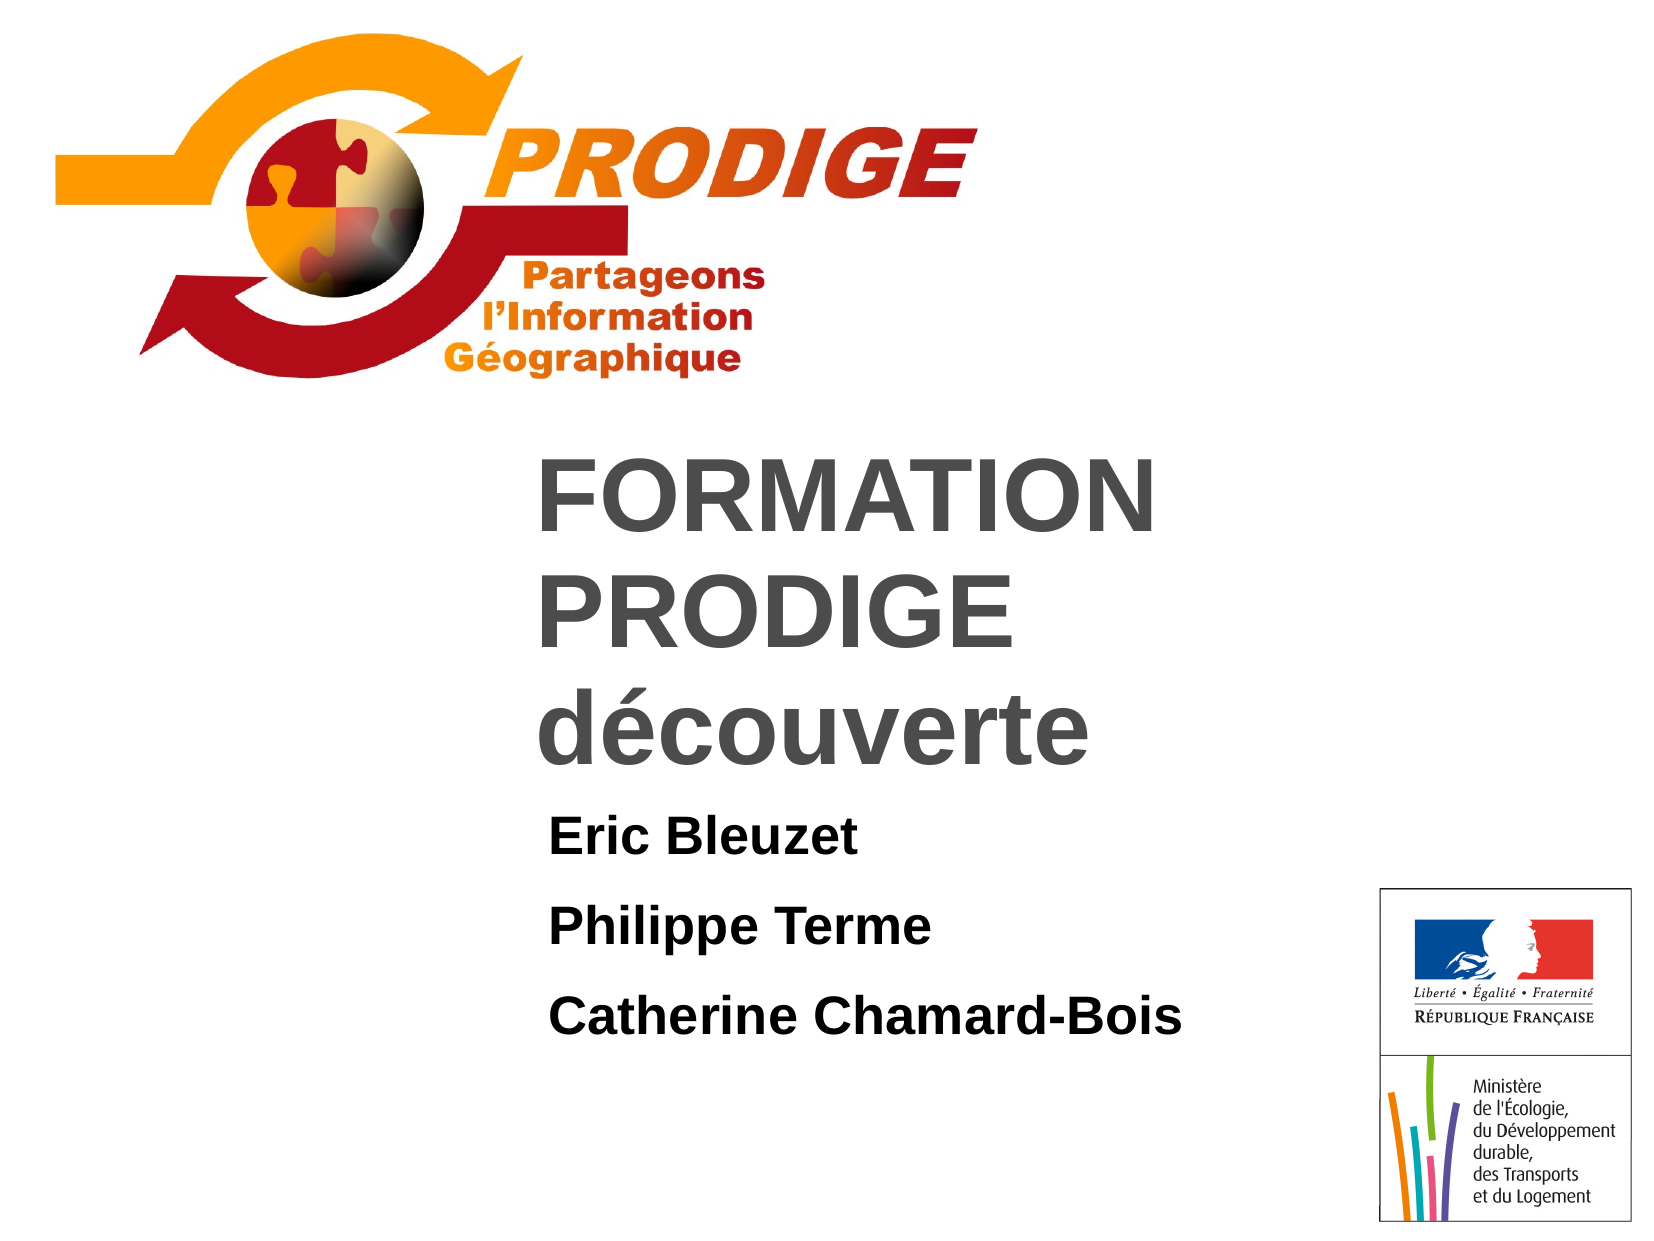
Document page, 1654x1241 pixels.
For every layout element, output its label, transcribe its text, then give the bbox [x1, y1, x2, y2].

picture [55, 33, 978, 379]
picture [1379, 888, 1632, 1222]
title FORMATION PRODIGE découverte [535, 437, 1480, 787]
subtitle Eric Bleuzet Philippe Terme Catherine Chamard-Bois [548, 805, 1336, 1046]
